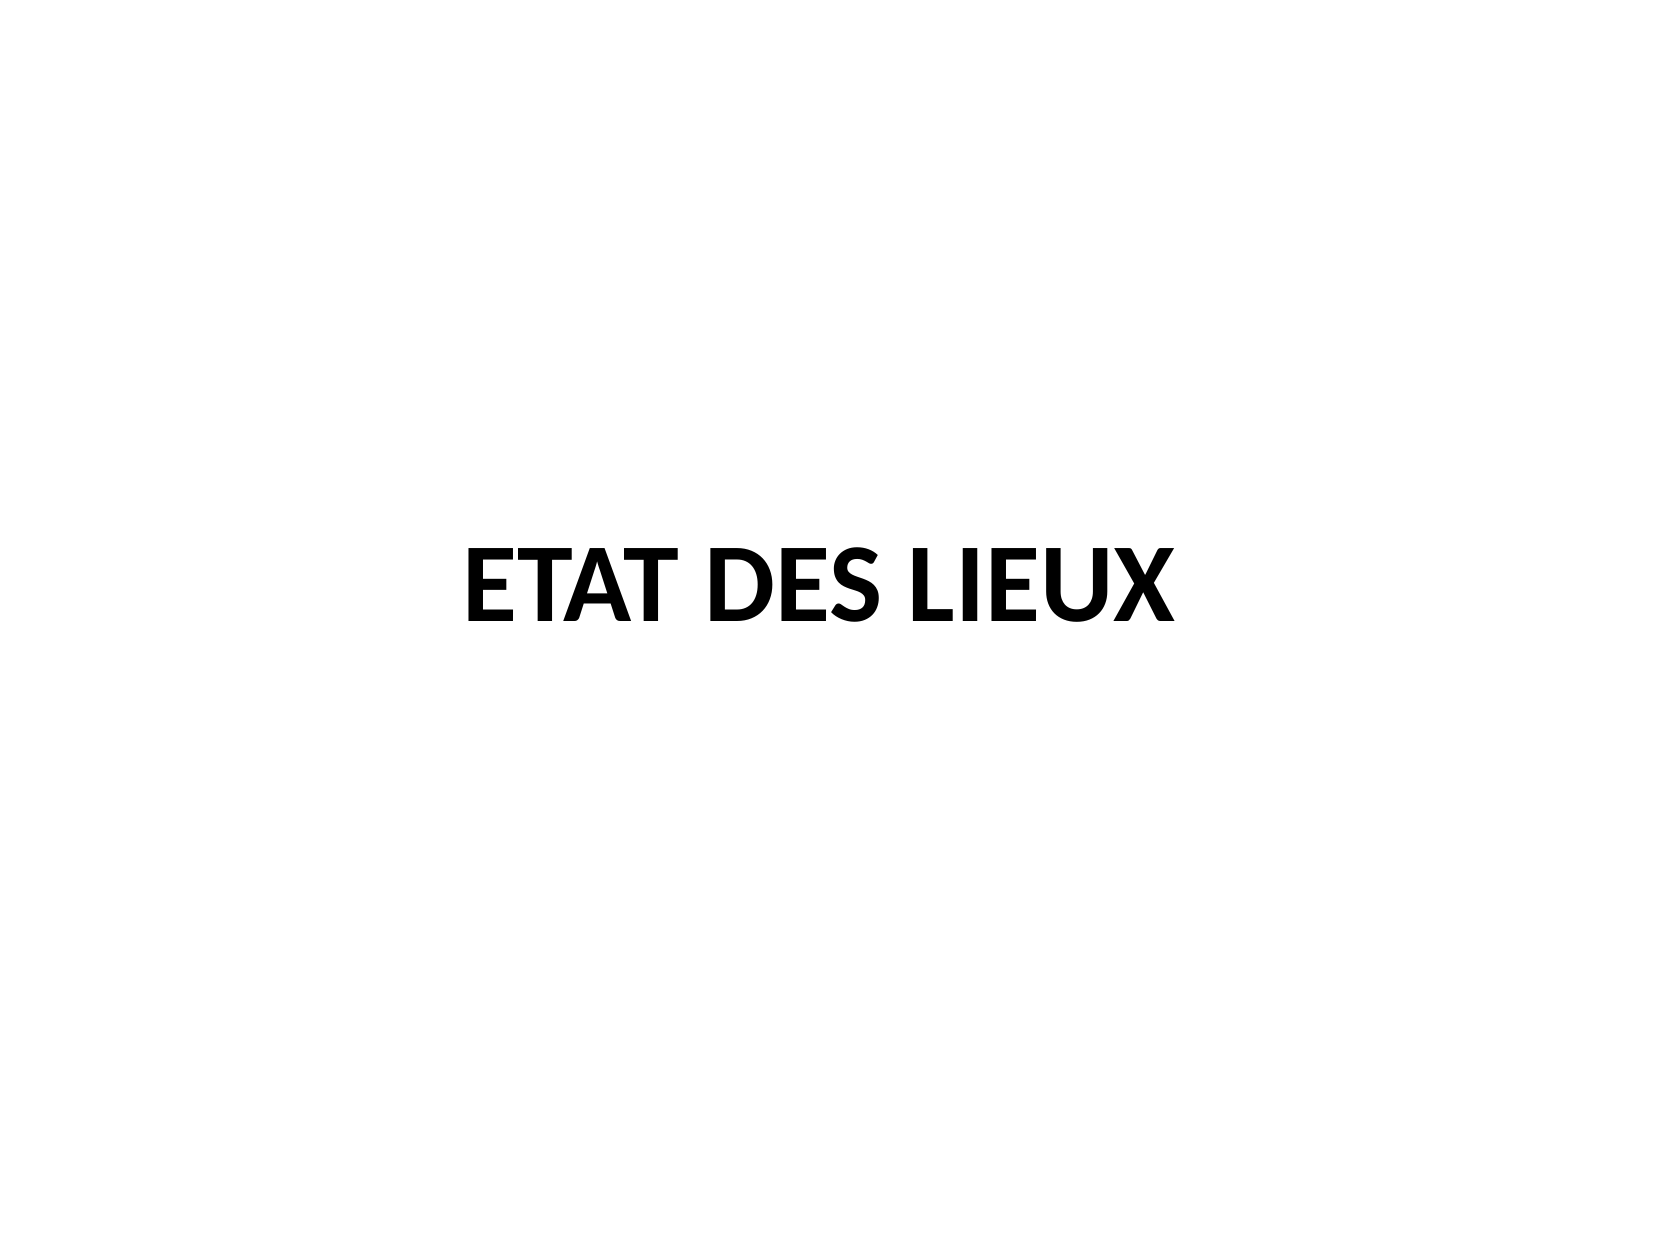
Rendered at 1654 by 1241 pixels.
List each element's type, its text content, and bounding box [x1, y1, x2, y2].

text_box ETAT DES LIEUX [122, 501, 1517, 652]
